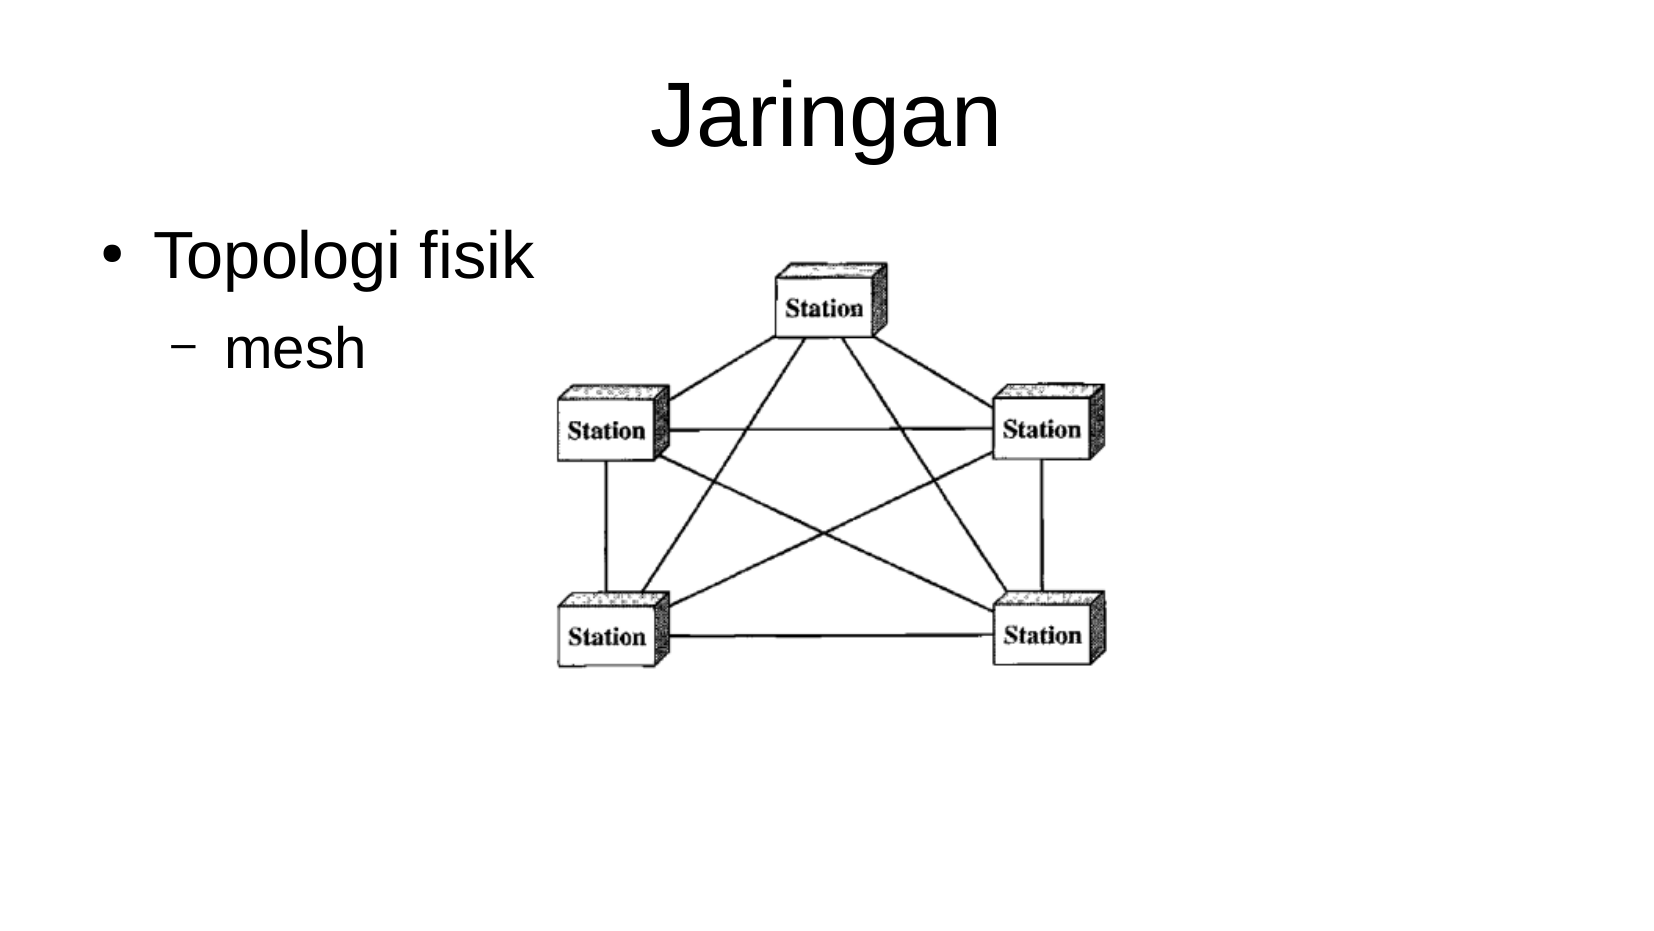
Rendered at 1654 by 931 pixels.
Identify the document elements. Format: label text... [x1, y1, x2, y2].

list Topologi fisik mesh [82, 217, 1571, 758]
title Jaringan [82, 37, 1571, 193]
picture [548, 254, 1118, 683]
